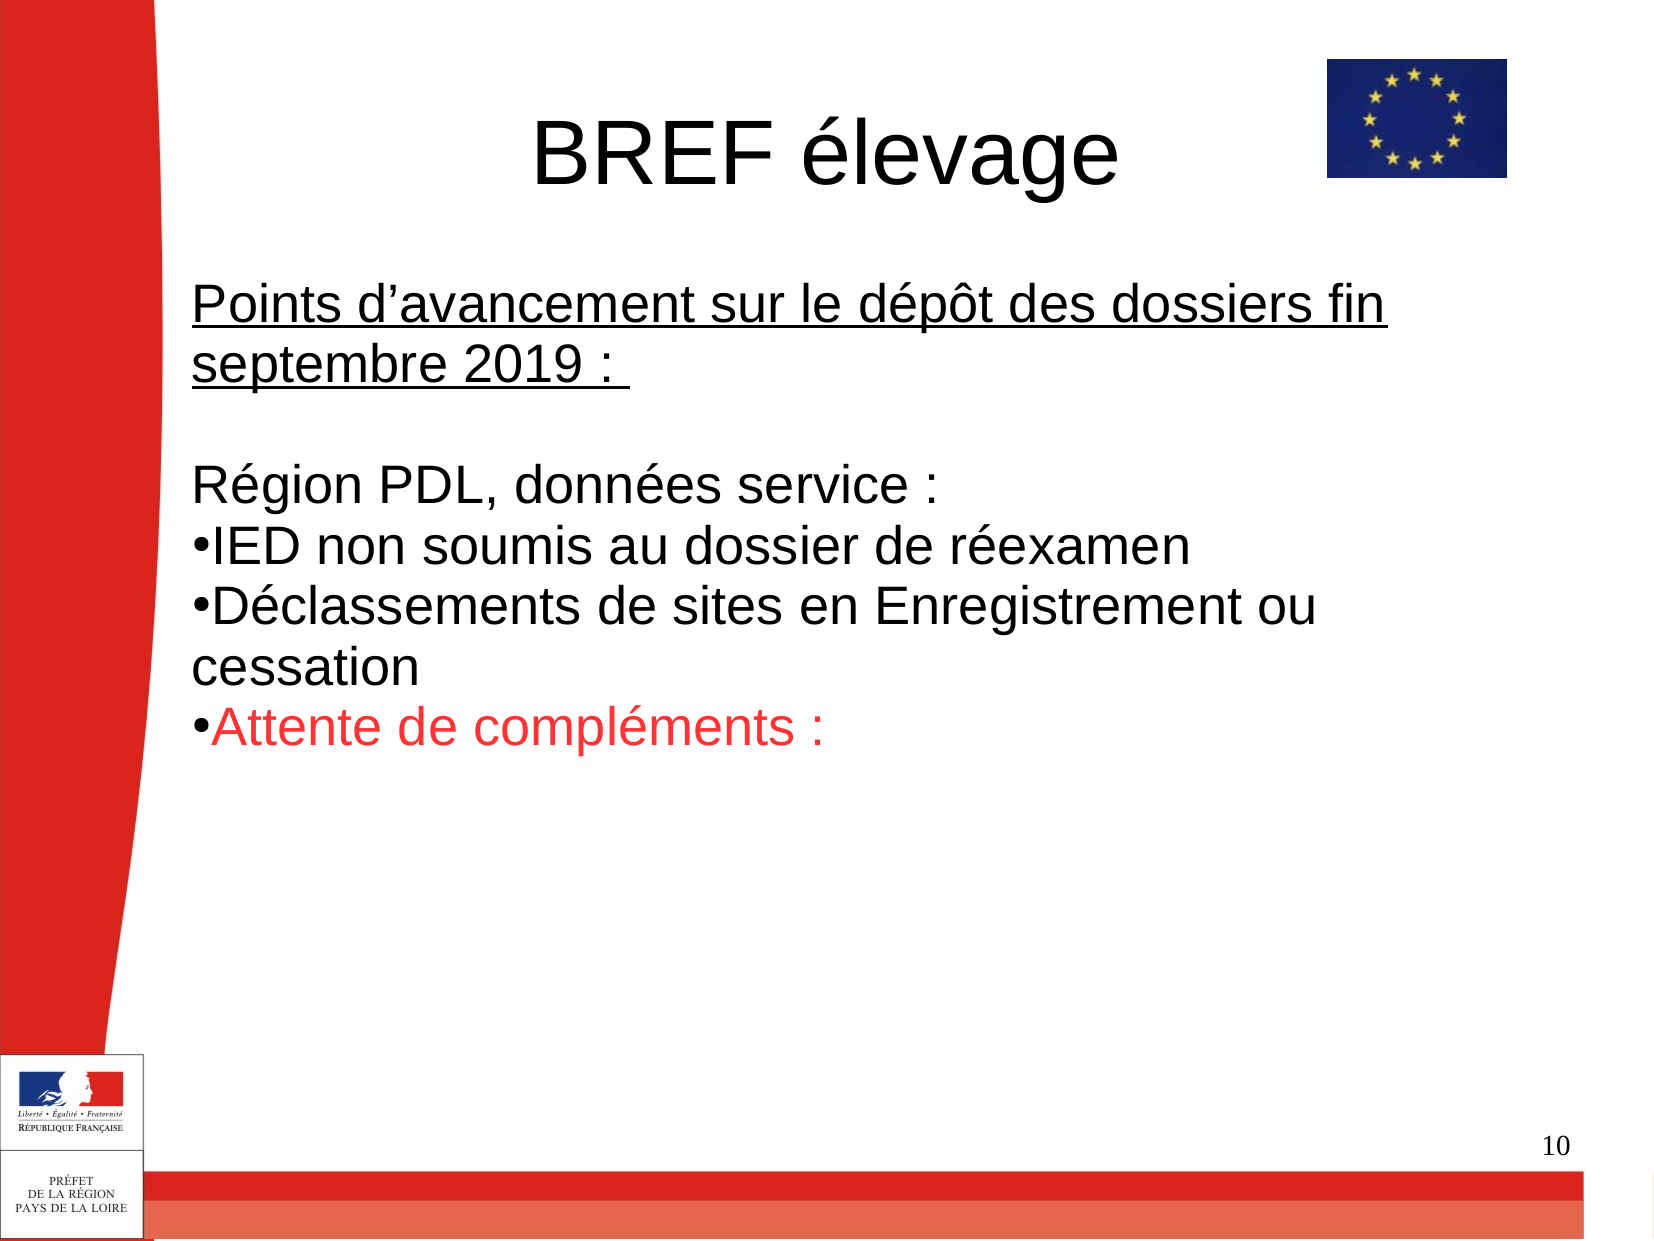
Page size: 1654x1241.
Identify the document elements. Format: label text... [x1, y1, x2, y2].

text_box Points d’avancement sur le dépôt des dossiers fin septembre 2019 : Région PDL, données service : IED non soumis au dossier de réexamen Déclassements de sites en Enregistrement ou cessation Attente de compléments : [177, 265, 1506, 1200]
title BREF élevage [82, 49, 1571, 257]
picture [0, 0, 1654, 1241]
